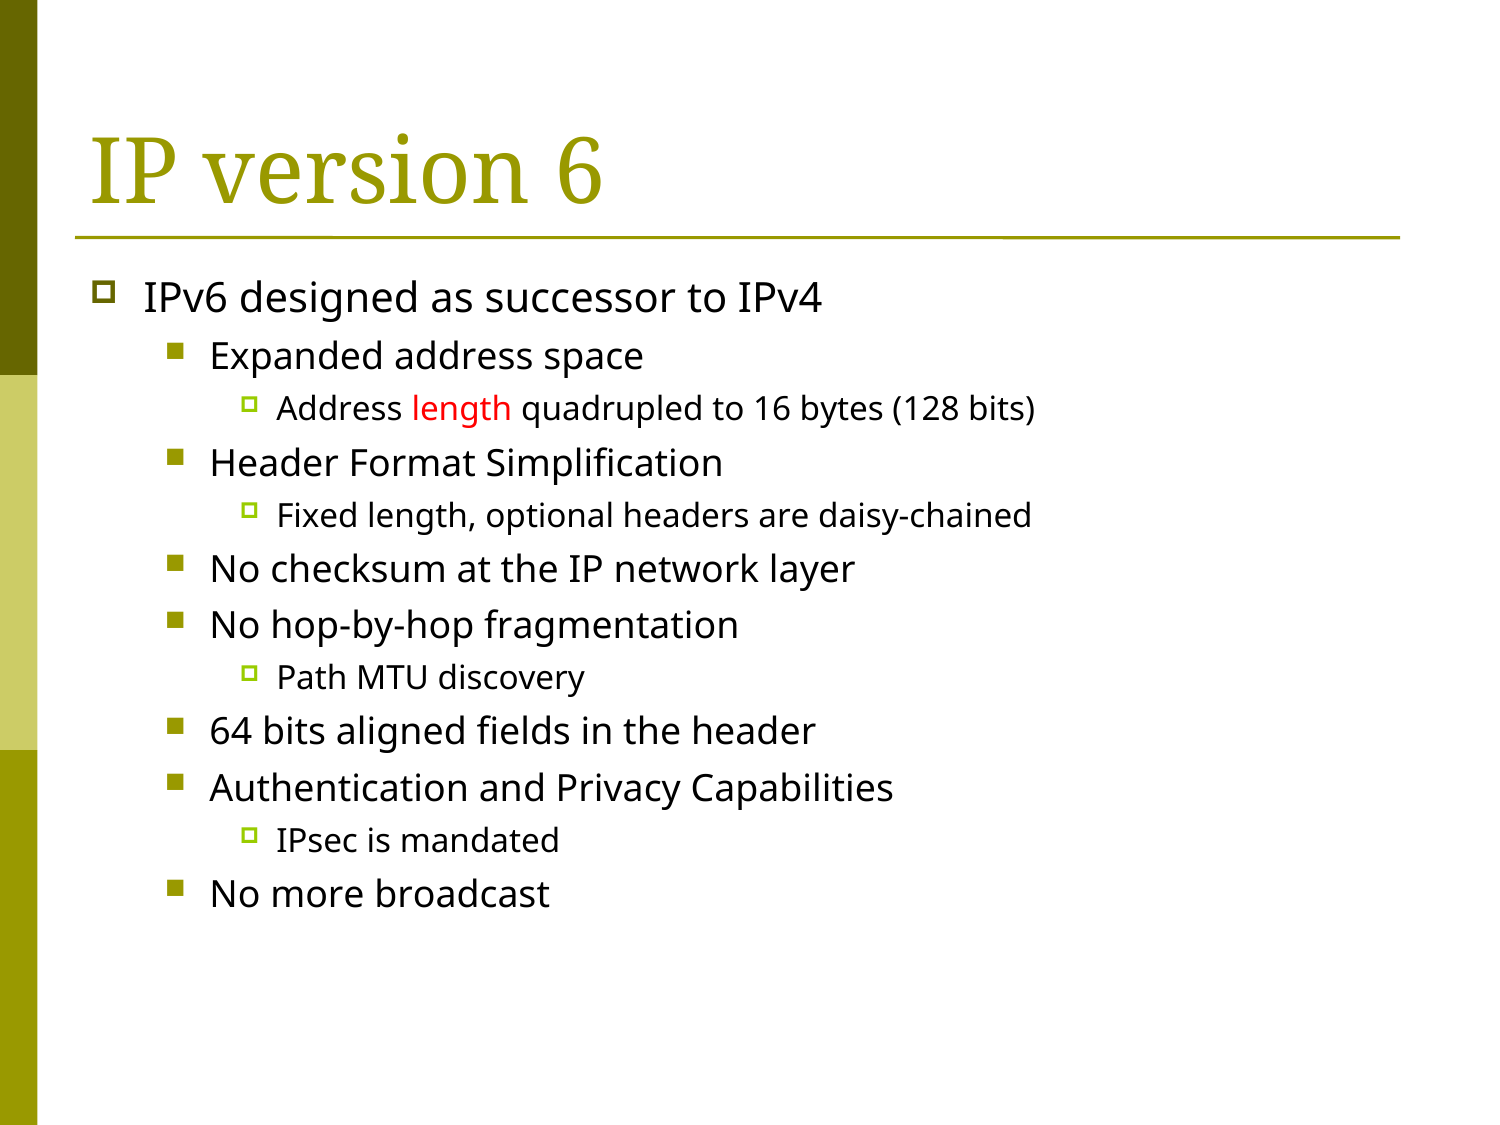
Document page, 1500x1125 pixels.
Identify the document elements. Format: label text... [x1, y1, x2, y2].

list IPv6 designed as successor to IPv4 Expanded address space Address length quadrupled to 16 bytes (128 bits)‏ Header Format Simplification Fixed length, optional headers are daisy-chained No checksum at the IP network layer No hop-by-hop fragmentation Path MTU discovery 64 bits aligned fields in the header Authentication and Privacy Capabilities IPsec is mandated No more broadcast [75, 262, 1426, 1006]
title IP version 6 [75, 45, 1426, 233]
